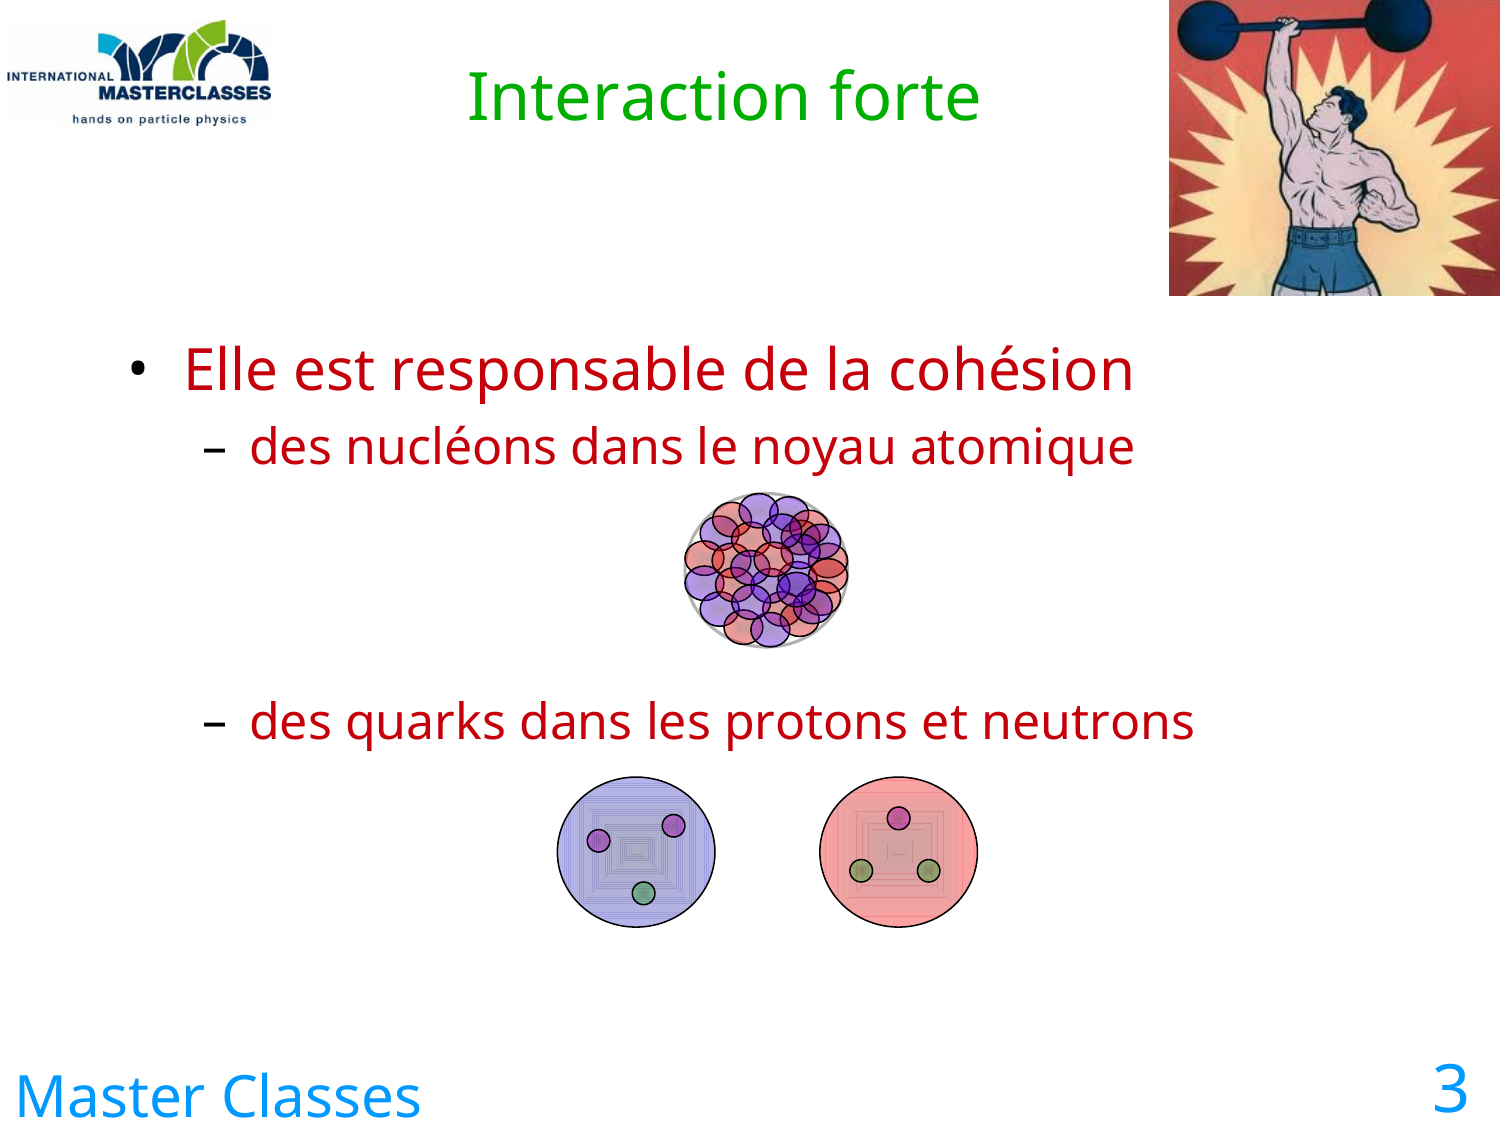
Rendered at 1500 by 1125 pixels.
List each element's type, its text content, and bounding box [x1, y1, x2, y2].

picture [2, 10, 187, 130]
picture [1169, 0, 1500, 296]
text_box [557, 777, 715, 928]
text_box [819, 777, 978, 928]
text_box [684, 493, 848, 647]
title Interaction forte [187, 0, 1169, 188]
list Elle est responsable de la cohésion des nucléons dans le noyau atomique des quarks dans les protons et neutrons [112, 324, 1388, 1001]
